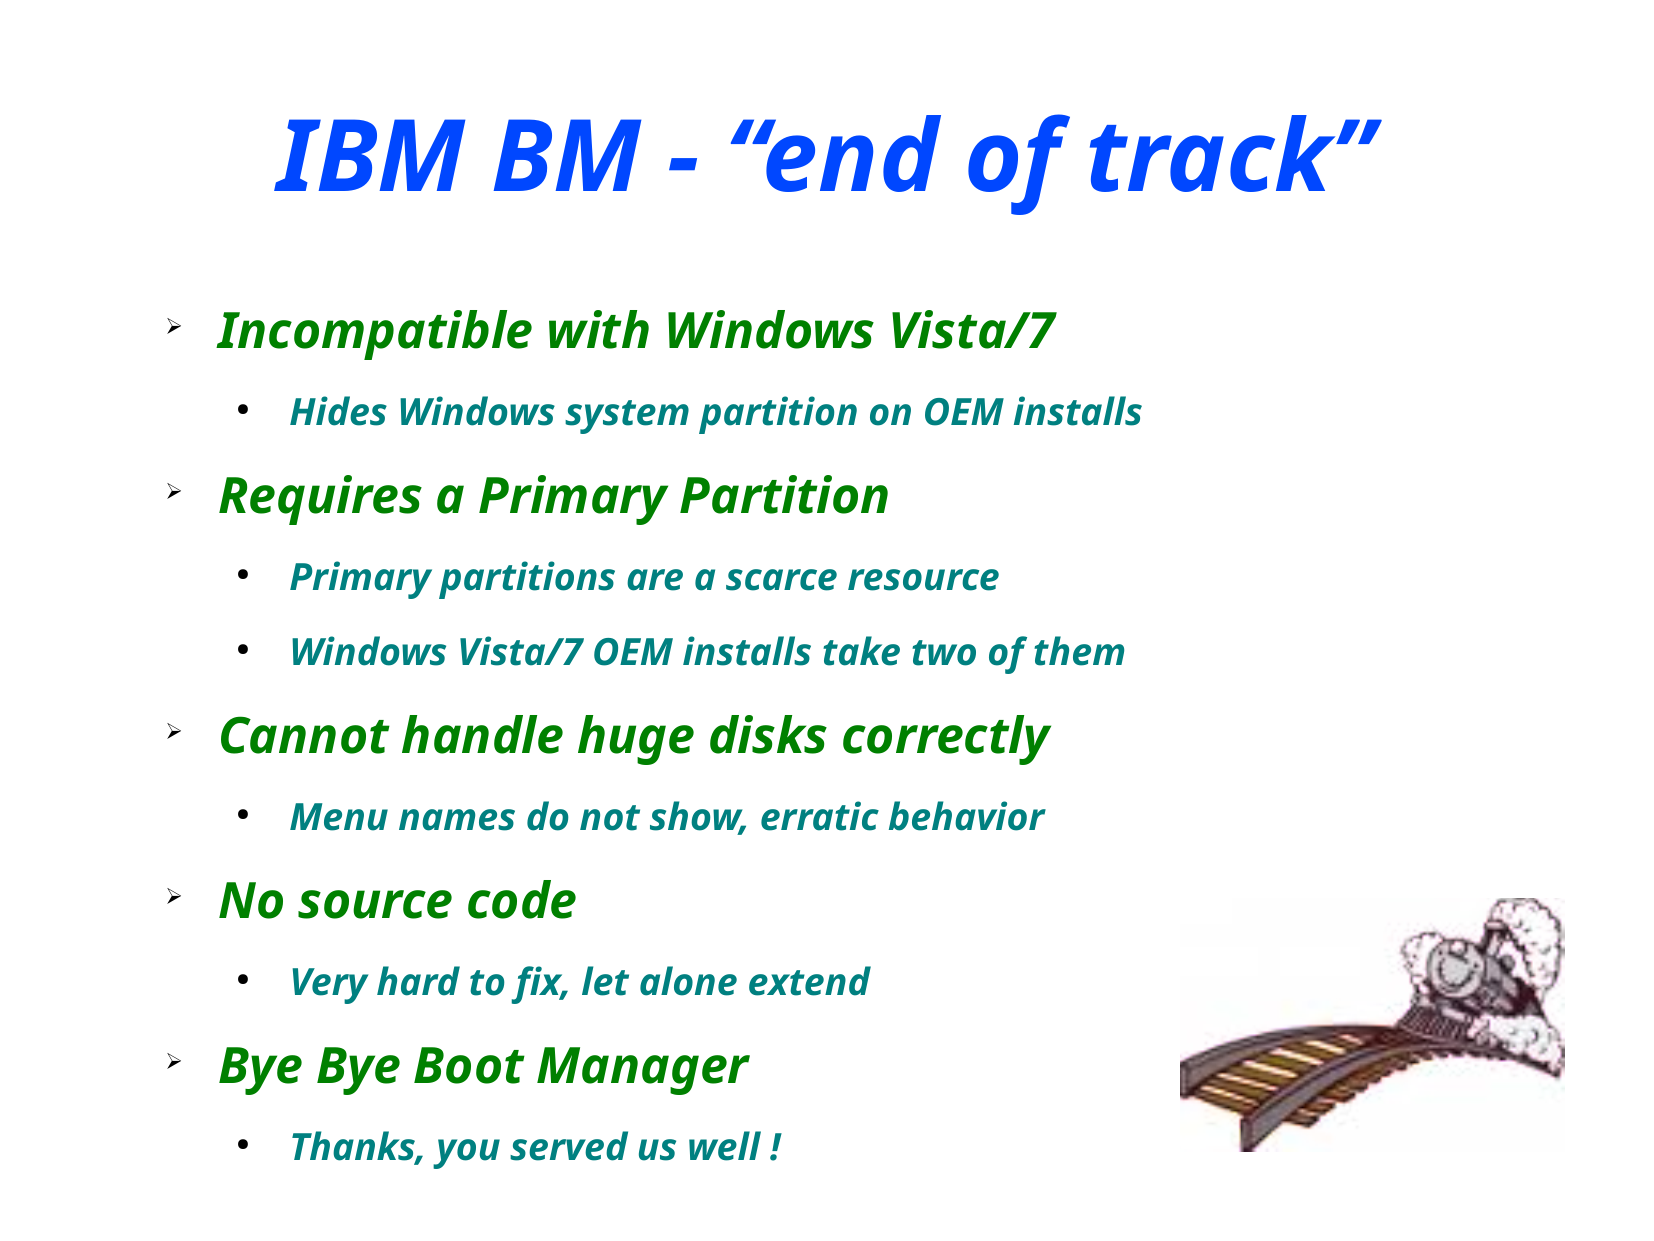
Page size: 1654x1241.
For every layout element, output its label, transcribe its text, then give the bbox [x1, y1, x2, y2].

title IBM BM - “end of track” [82, 49, 1571, 257]
list Incompatible with Windows Vista/7 Hides Windows system partition on OEM installs Requires a Primary Partition Primary partitions are a scarce resource Windows Vista/7 OEM installs take two of them Cannot handle huge disks correctly Menu names do not show, erratic behavior No source code Very hard to fix, let alone extend Bye Bye Boot Manager Thanks, you served us well ! [147, 295, 1477, 1123]
picture [1180, 898, 1565, 1152]
